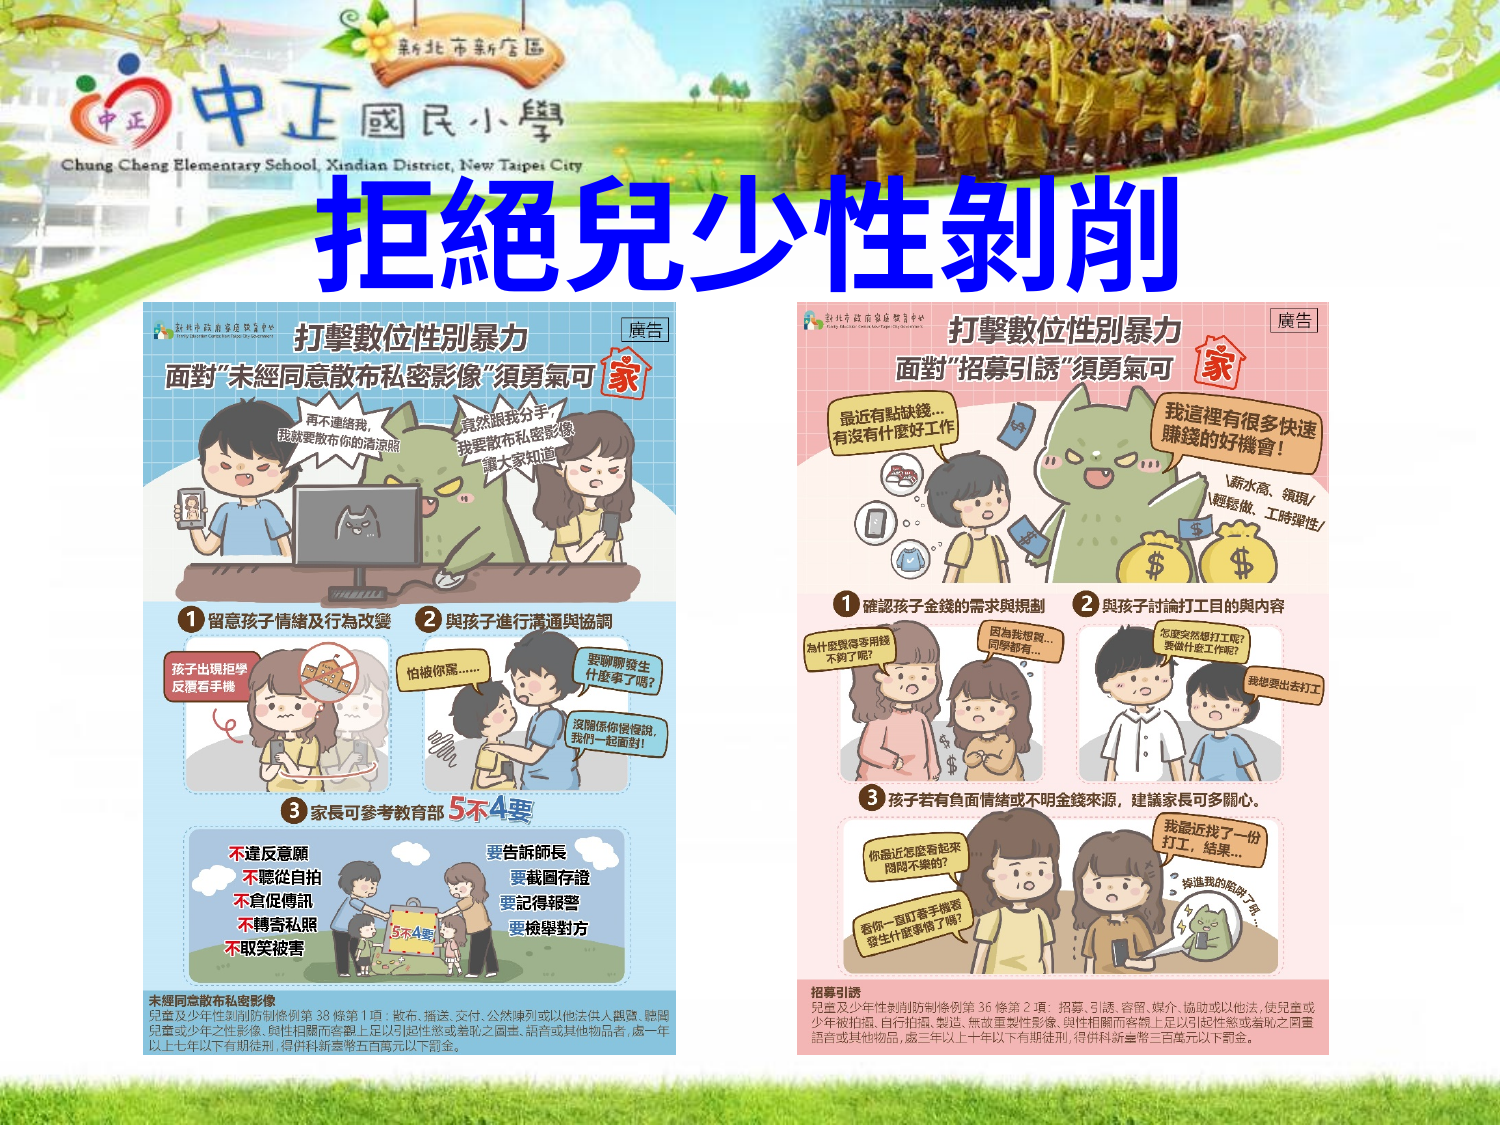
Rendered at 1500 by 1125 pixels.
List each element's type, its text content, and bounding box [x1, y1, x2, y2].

picture [143, 302, 676, 1055]
picture [797, 302, 1329, 1055]
text_box 拒絕兒少性剝削 [293, 149, 1208, 337]
